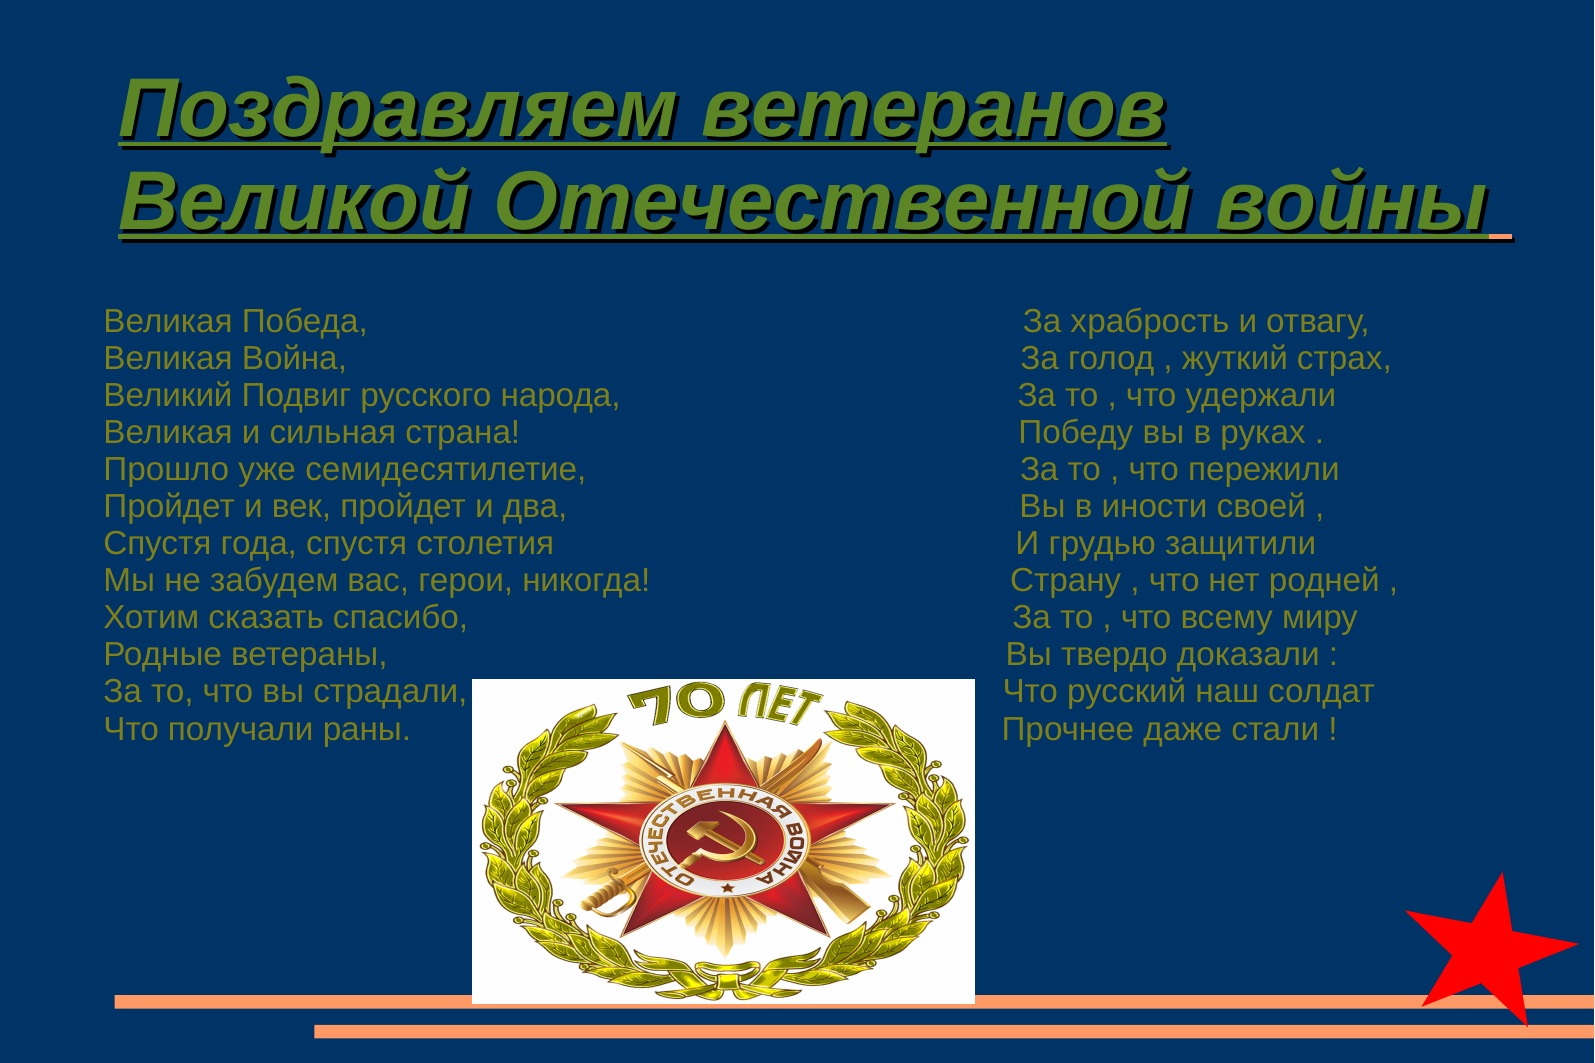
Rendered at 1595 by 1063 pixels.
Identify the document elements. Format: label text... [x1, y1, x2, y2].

picture [472, 679, 975, 1004]
title Поздравляем ветеранов Великой Отечественной войны [118, 59, 1535, 251]
text_box [1404, 871, 1580, 1028]
text_box Великая Победа, За храбрость и отвагу, Великая Война, За голод , жуткий страх, Великий Подвиг русского народа, За то , что удержали Великая и сильная страна! Победу вы в руках . Прошло уже семидесятилетие, За то , что пережили Пройдет и век, пройдет и два, Вы в иности своей , Спустя года, спустя столетия И грудью защитили Мы не забудем вас, герои, никогда! Страну , что нет родней , Хотим сказать спасибо, За то , что всему миру Родные ветераны, Вы твердо доказали : За то, что вы страдали, Что русский наш солдат Что получали раны. Прочнее даже стали ! [88, 295, 1477, 846]
